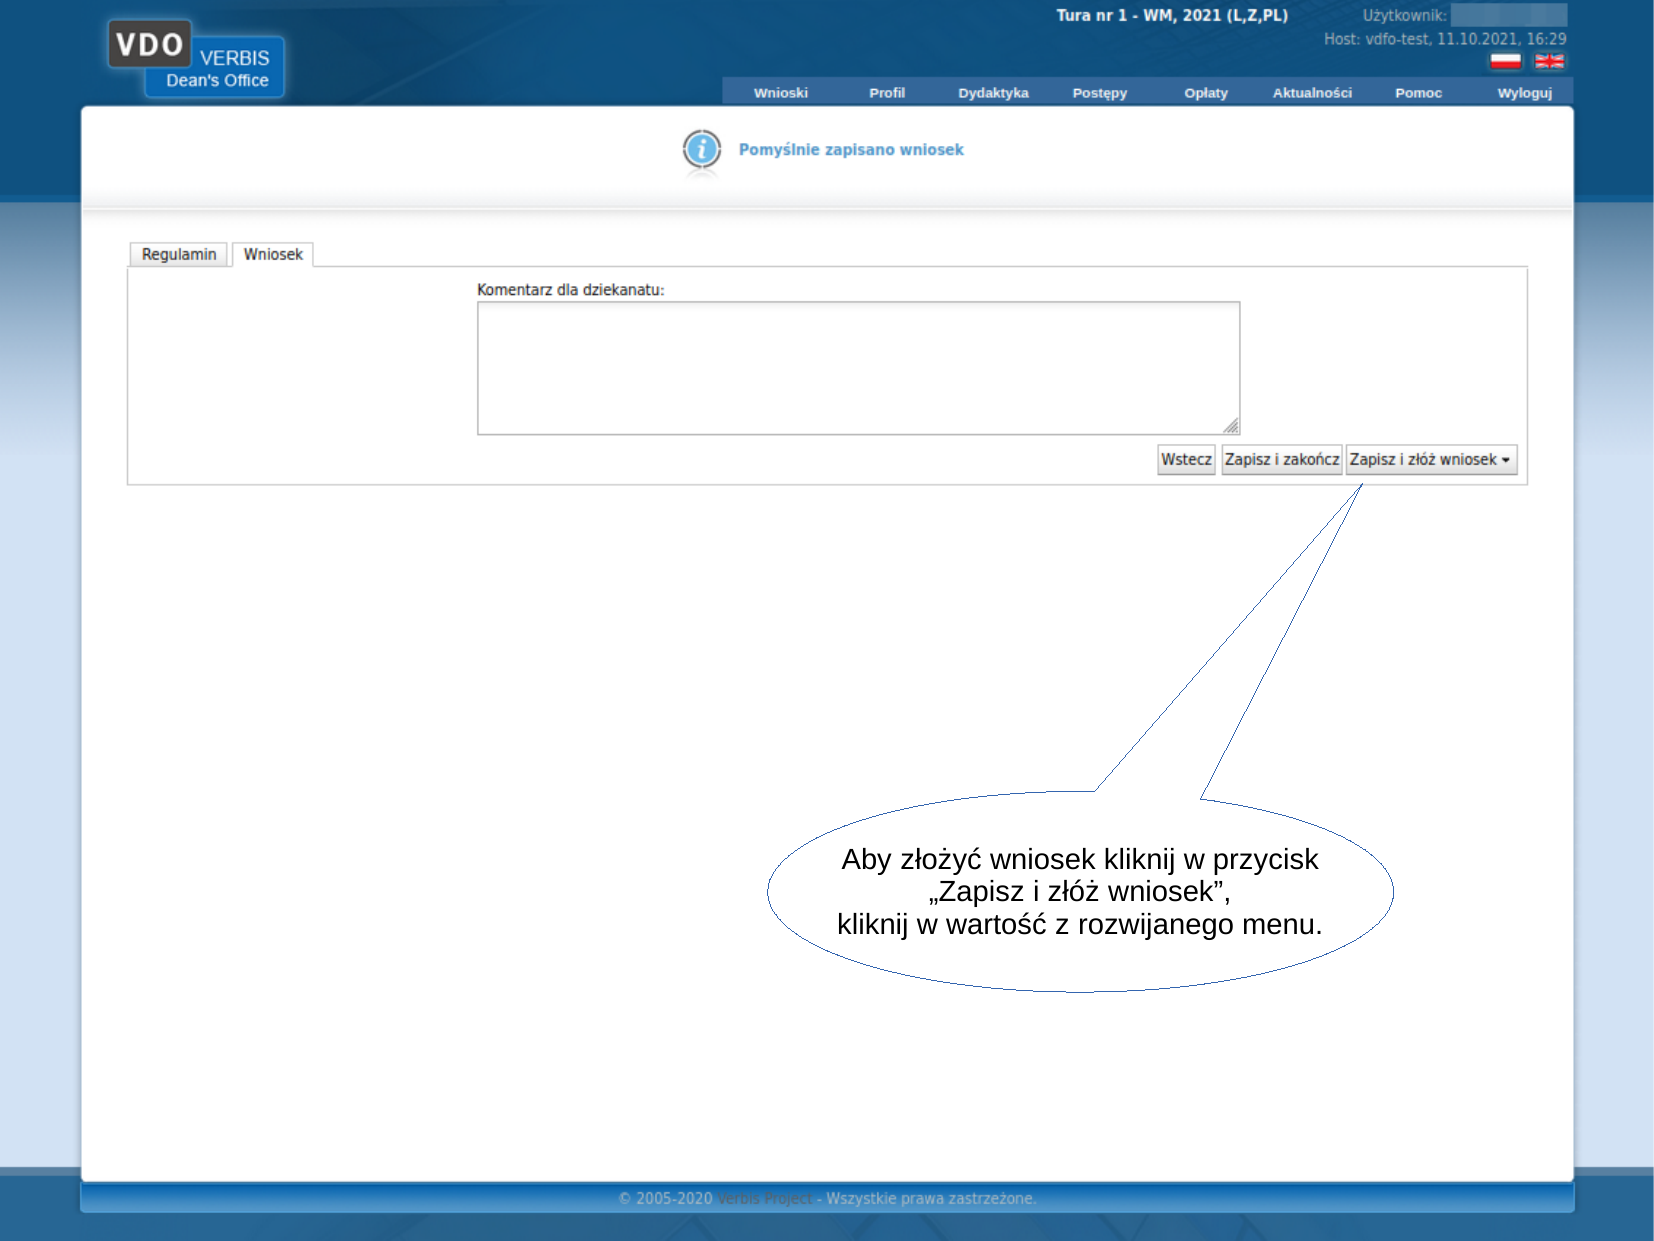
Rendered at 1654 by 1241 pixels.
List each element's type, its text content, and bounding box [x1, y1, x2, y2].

text_box Aby złożyć wniosek kliknij w przycisk „Zapisz i złóż wniosek”, kliknij w wartość z rozwijanego menu. [767, 483, 1394, 993]
picture [0, 0, 1654, 1241]
